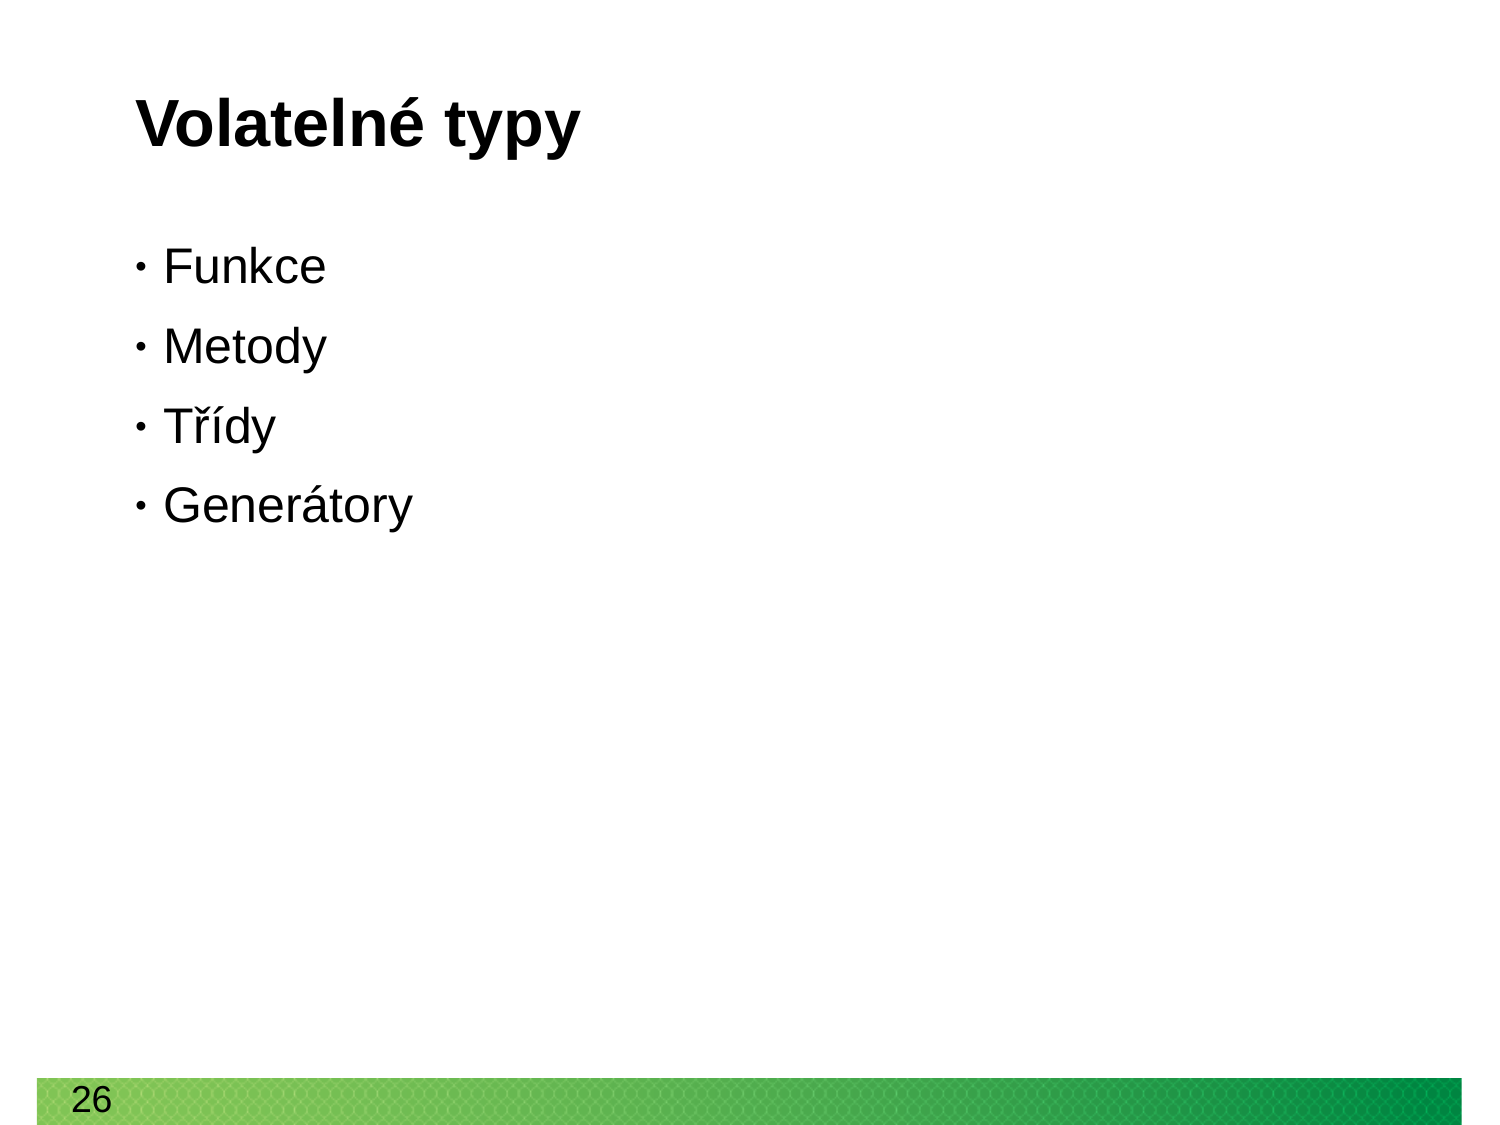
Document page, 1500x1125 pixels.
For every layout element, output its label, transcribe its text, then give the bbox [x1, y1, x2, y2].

picture [36, 1078, 1462, 1125]
list Funkce Metody Třídy Generátory [135, 238, 1372, 892]
title Volatelné typy [135, 41, 1372, 204]
